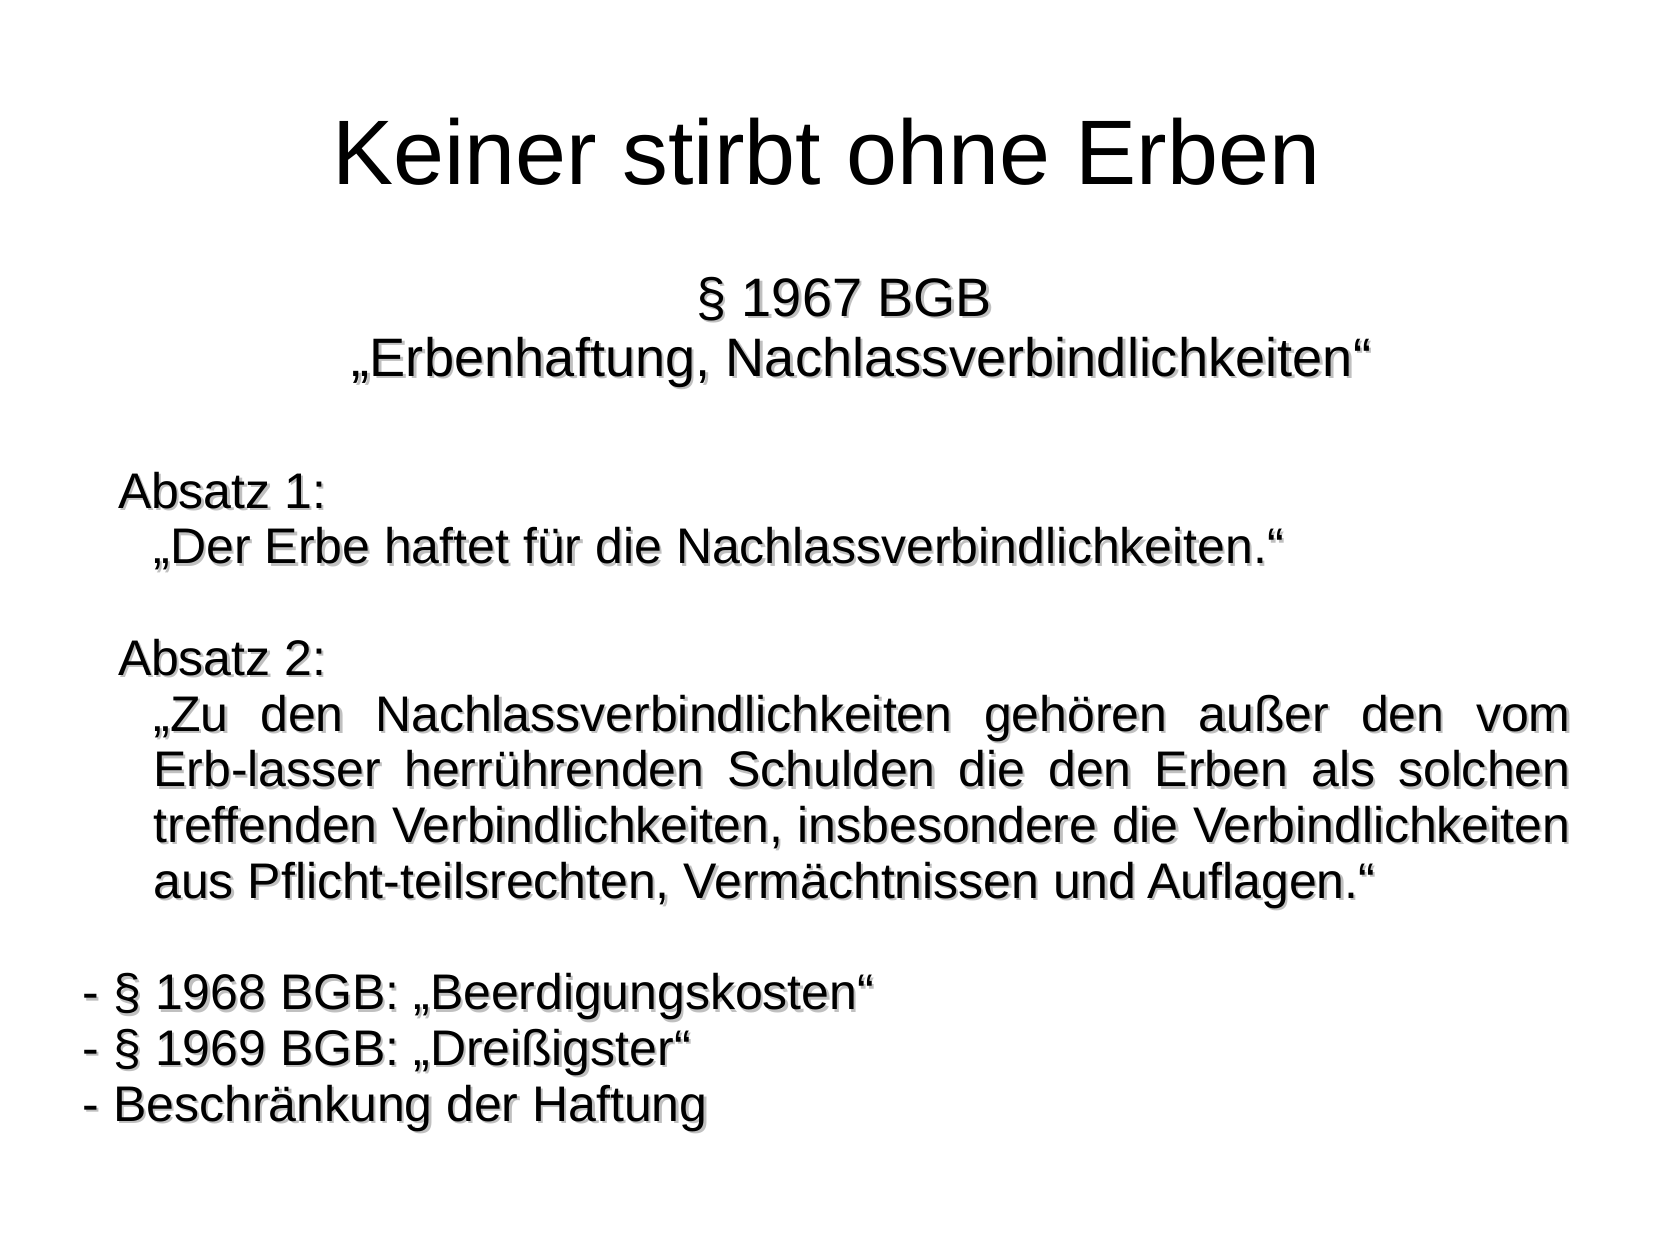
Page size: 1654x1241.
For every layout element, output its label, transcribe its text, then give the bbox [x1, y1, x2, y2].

title Keiner stirbt ohne Erben [82, 56, 1571, 250]
subtitle § 1967 BGB „Erbenhaftung, Nachlassverbindlichkeiten“ Absatz 1: „Der Erbe haftet für die Nachlassverbindlichkeiten.“ Absatz 2: „Zu den Nachlassverbindlichkeiten gehören außer den vom Erb-lasser herrührenden Schulden die den Erben als solchen treffenden Verbindlichkeiten, insbesondere die Verbindlichkeiten aus Pflicht-teilsrechten, Vermächtnissen und Auflagen.“ - § 1968 BGB: „Beerdigungskosten“ - § 1969 BGB: „Dreißigster“ - Beschränkung der Haftung [82, 266, 1571, 1132]
